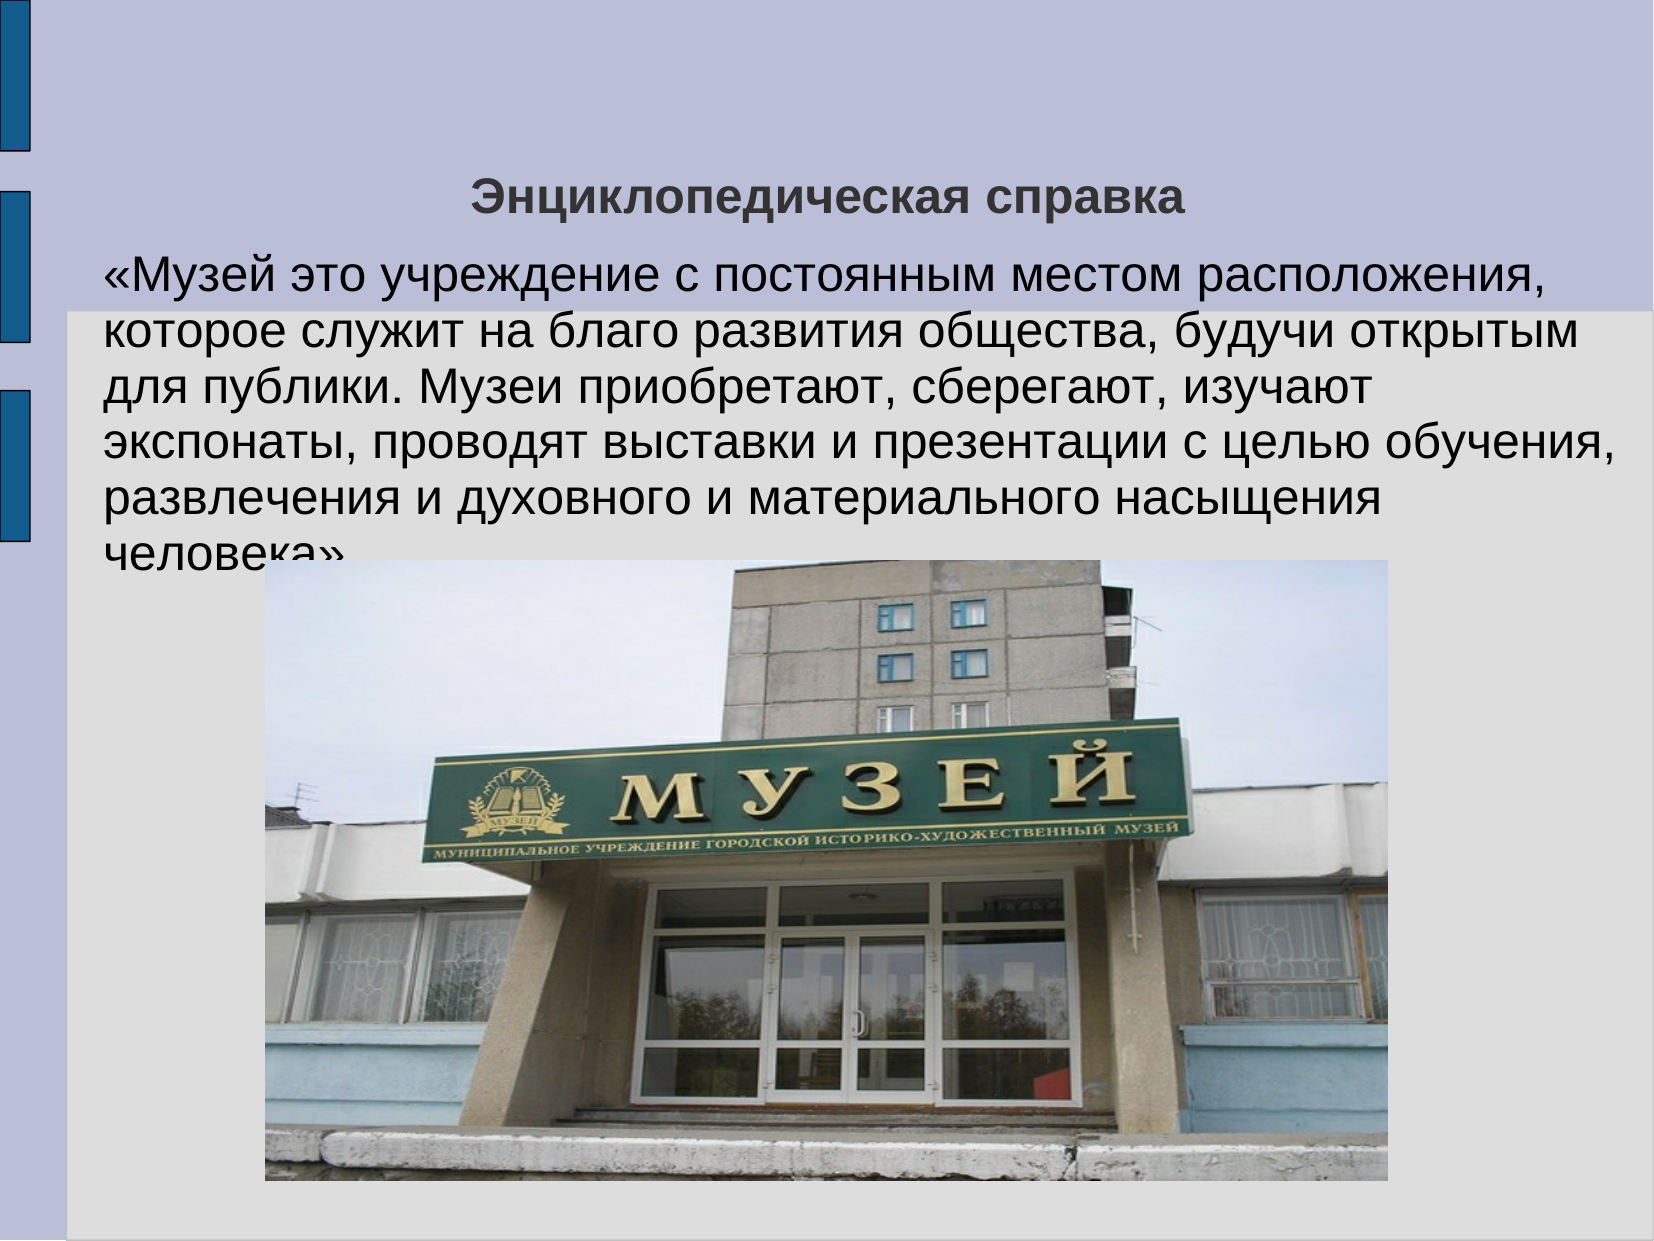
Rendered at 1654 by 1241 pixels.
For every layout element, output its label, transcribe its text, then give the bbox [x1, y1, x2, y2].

title Энциклопедическая справка [121, 91, 1534, 236]
picture [265, 560, 1388, 1181]
text_box «Музей это учреждение с постоянным местом расположения, которое служит на благо развития общества, будучи открытым для публики. Музеи приобретают, сберегают, изучают экспонаты, проводят выставки и презентации с целью обучения, развлечения и духовного и материального насыщения человека» [88, 236, 1648, 561]
